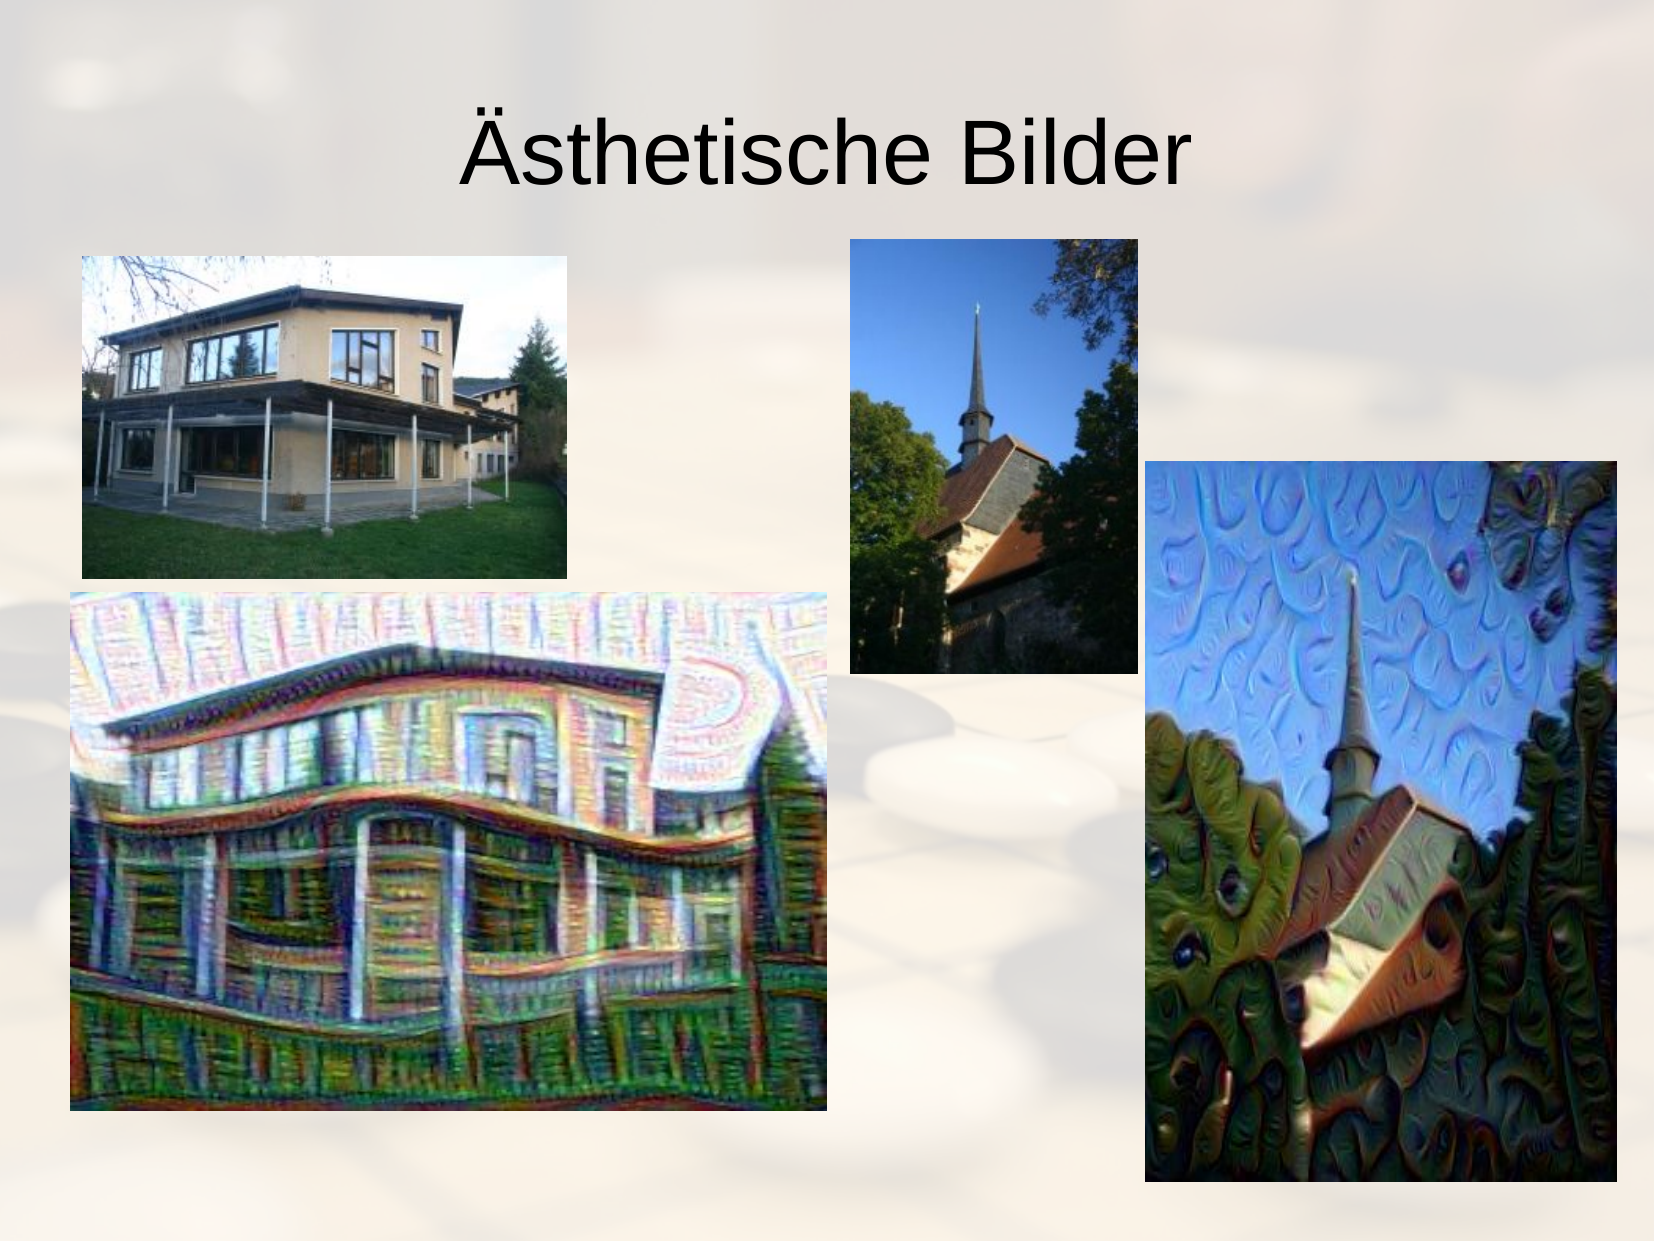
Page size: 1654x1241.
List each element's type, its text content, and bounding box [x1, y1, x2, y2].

picture [1145, 461, 1617, 1182]
title Ästhetische Bilder [82, 49, 1571, 257]
picture [850, 239, 1138, 674]
picture [82, 256, 567, 579]
picture [70, 592, 827, 1111]
